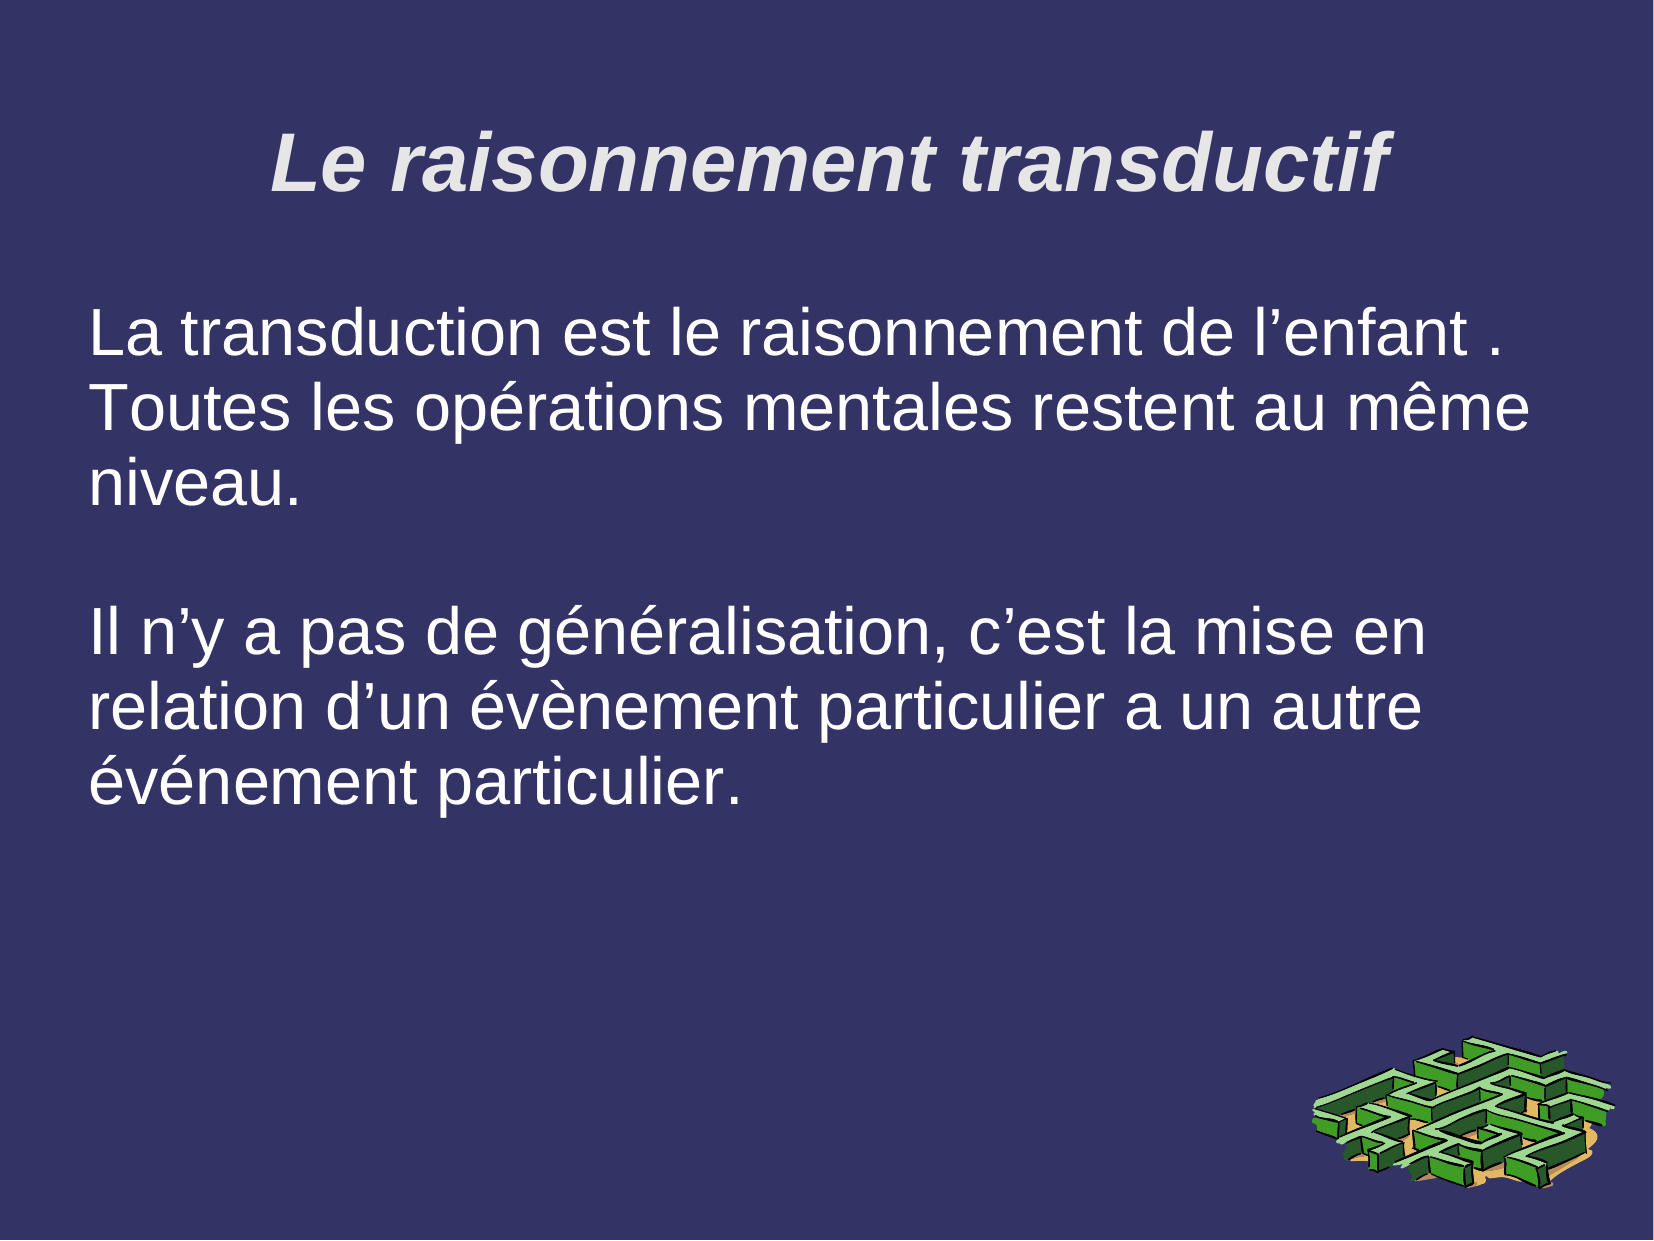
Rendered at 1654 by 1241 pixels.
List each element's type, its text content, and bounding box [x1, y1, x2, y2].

title Le raisonnement transductif [123, 59, 1536, 267]
list La transduction est le raisonnement de l’enfant . Toutes les opérations mentales restent au même niveau. Il n’y a pas de généralisation, c’est la mise en relation d’un évènement particulier a un autre événement particulier. [88, 295, 1536, 1077]
